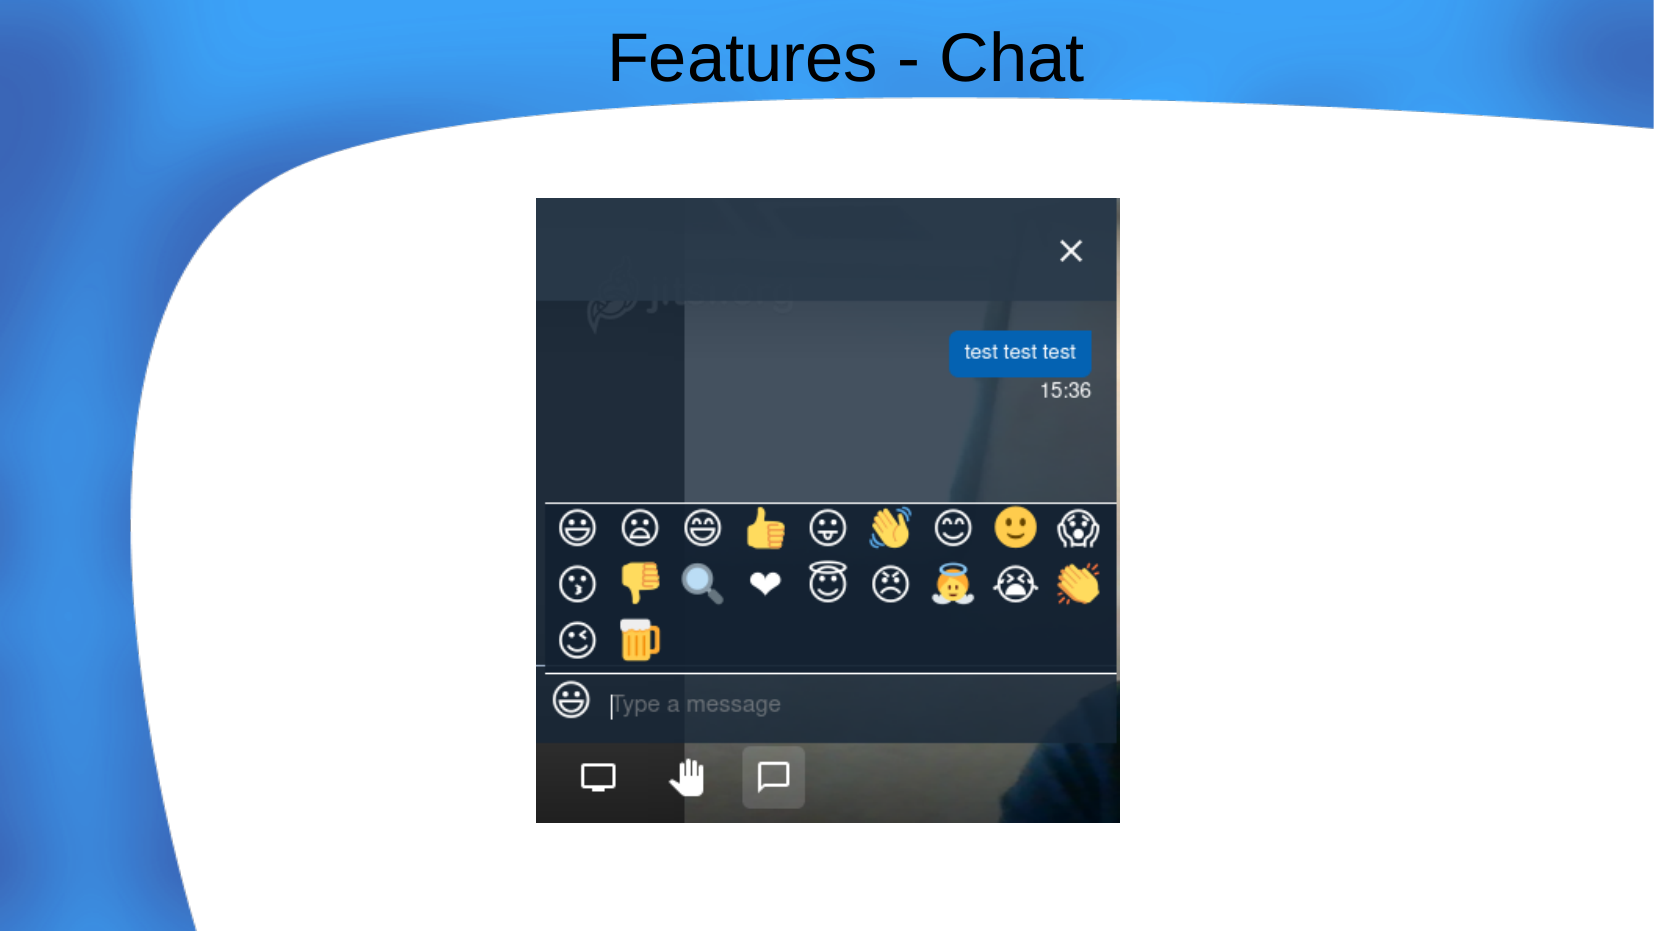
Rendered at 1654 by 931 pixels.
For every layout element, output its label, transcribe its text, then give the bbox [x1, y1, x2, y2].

title Features - Chat [101, 0, 1591, 136]
picture [0, 0, 1654, 931]
